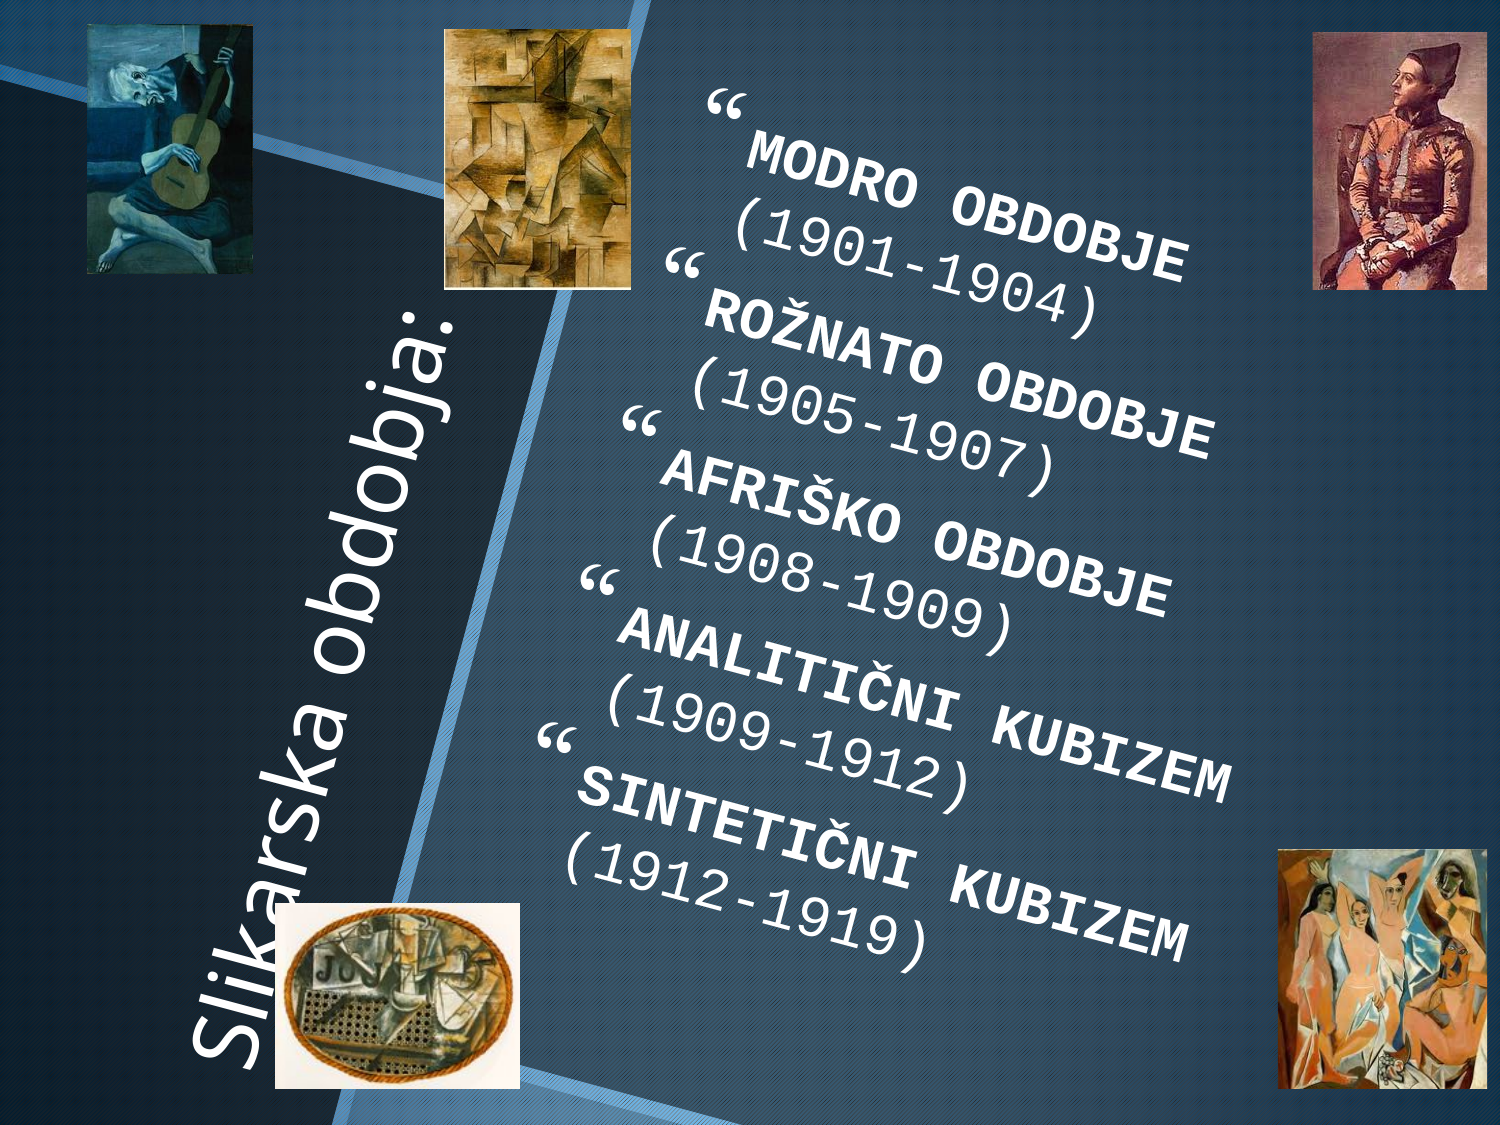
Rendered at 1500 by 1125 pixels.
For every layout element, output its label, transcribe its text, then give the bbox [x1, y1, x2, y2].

title Slikarska obdobja: [0, 247, 484, 1112]
picture [1277, 849, 1488, 1089]
picture [1312, 32, 1488, 290]
picture [444, 29, 631, 290]
picture [87, 24, 253, 274]
picture [275, 903, 520, 1089]
list MODRO OBDOBJE (1901-1904) ROŽNATO OBDOBJE (1905-1907) AFRIŠKO OBDOBJE (1908-1909) ANALITIČNI KUBIZEM (1909-1912) SINTETIČNI KUBIZEM (1912-1919) [476, 72, 1425, 1075]
